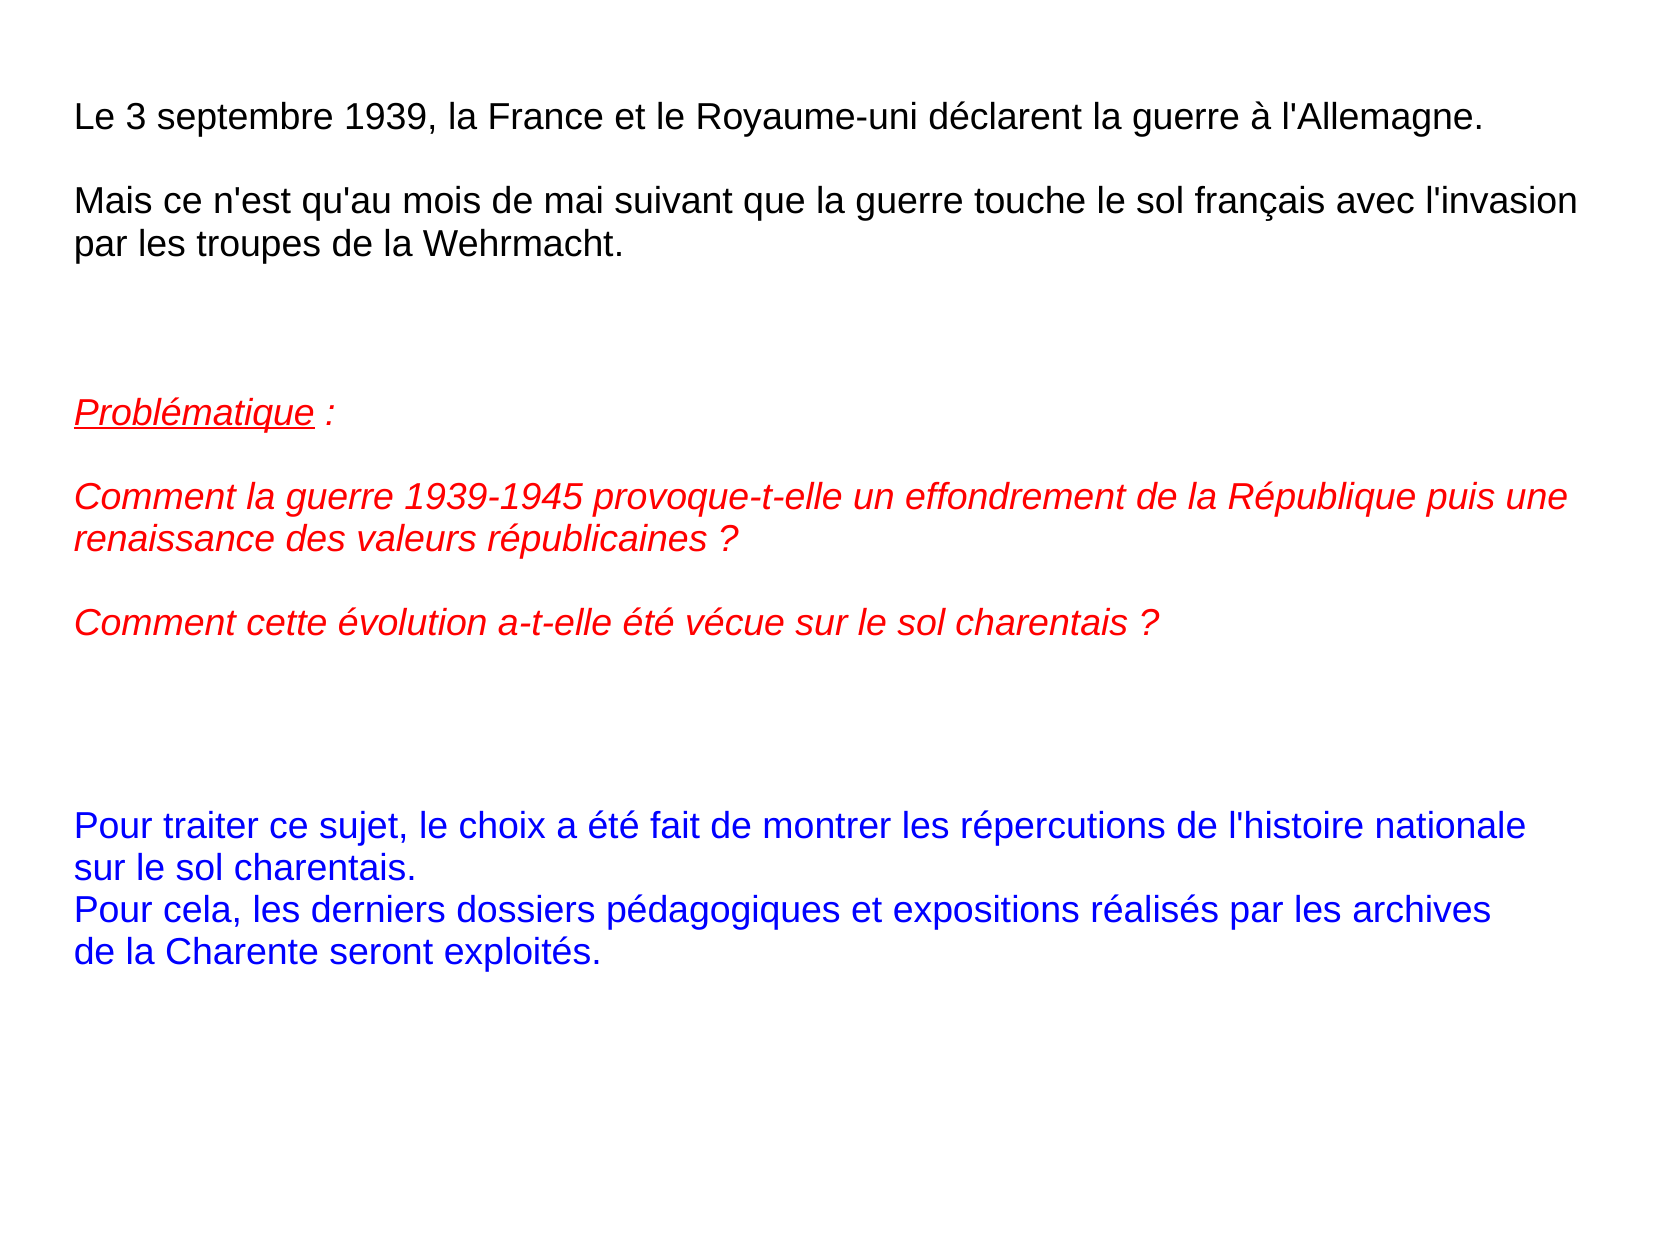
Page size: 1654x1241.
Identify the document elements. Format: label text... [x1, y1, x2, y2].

text_box Problématique : Comment la guerre 1939-1945 provoque-t-elle un effondrement de la République puis une renaissance des valeurs républicaines ? Comment cette évolution a-t-elle été vécue sur le sol charentais ? [59, 383, 1593, 709]
text_box Pour traiter ce sujet, le choix a été fait de montrer les répercutions de l'histoire nationale sur le sol charentais. Pour cela, les derniers dossiers pédagogiques et expositions réalisés par les archives de la Charente seront exploités. [59, 797, 1542, 981]
text_box Le 3 septembre 1939, la France et le Royaume-uni déclarent la guerre à l'Allemagne. Mais ce n'est qu'au mois de mai suivant que la guerre touche le sol français avec l'invasion par les troupes de la Wehrmacht. [59, 88, 1634, 325]
